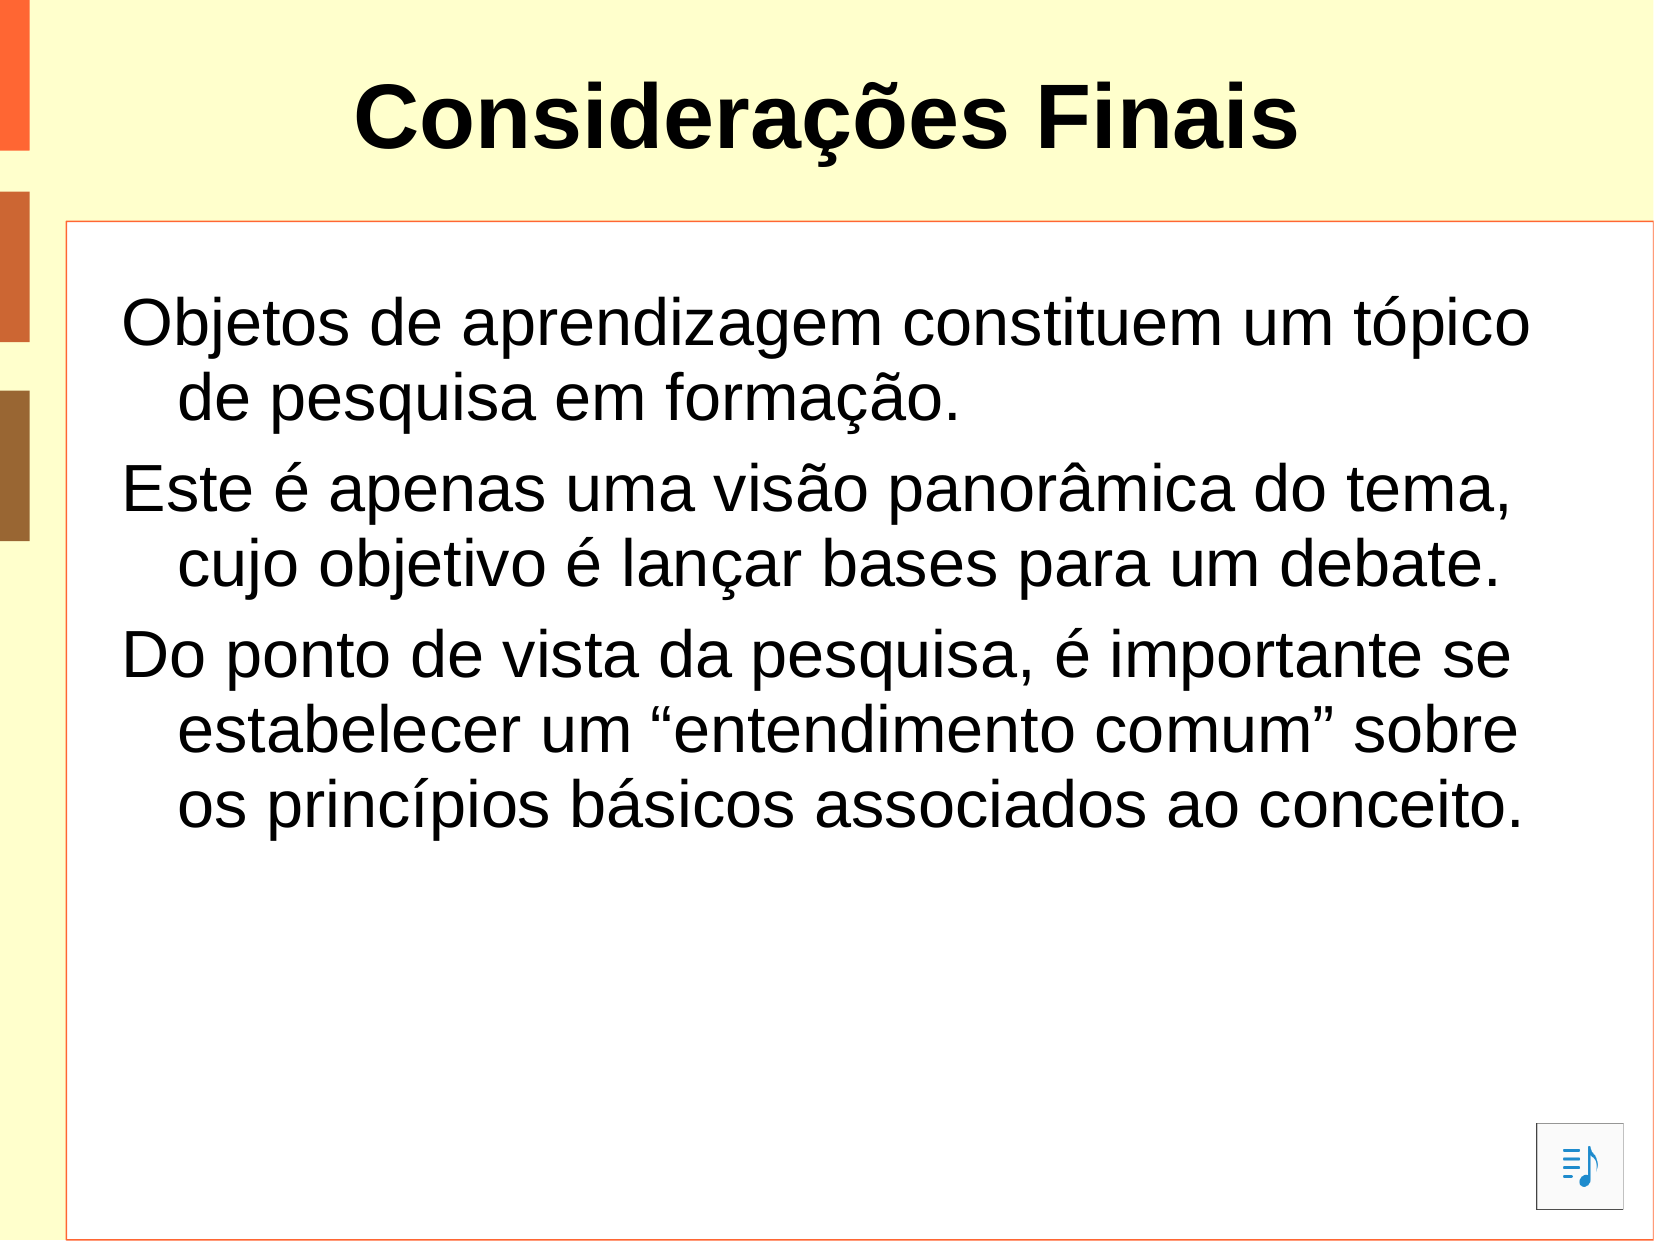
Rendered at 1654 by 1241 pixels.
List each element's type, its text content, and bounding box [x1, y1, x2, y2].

text_box [1535, 1122, 1625, 1211]
list Objetos de aprendizagem constituem um tópico de pesquisa em formação. Este é apenas uma visão panorâmica do tema, cujo objetivo é lançar bases para um debate. Do ponto de vista da pesquisa, é importante se estabelecer um “entendimento comum” sobre os princípios básicos associados ao conceito. [121, 284, 1534, 1166]
title Considerações Finais [121, 14, 1534, 221]
